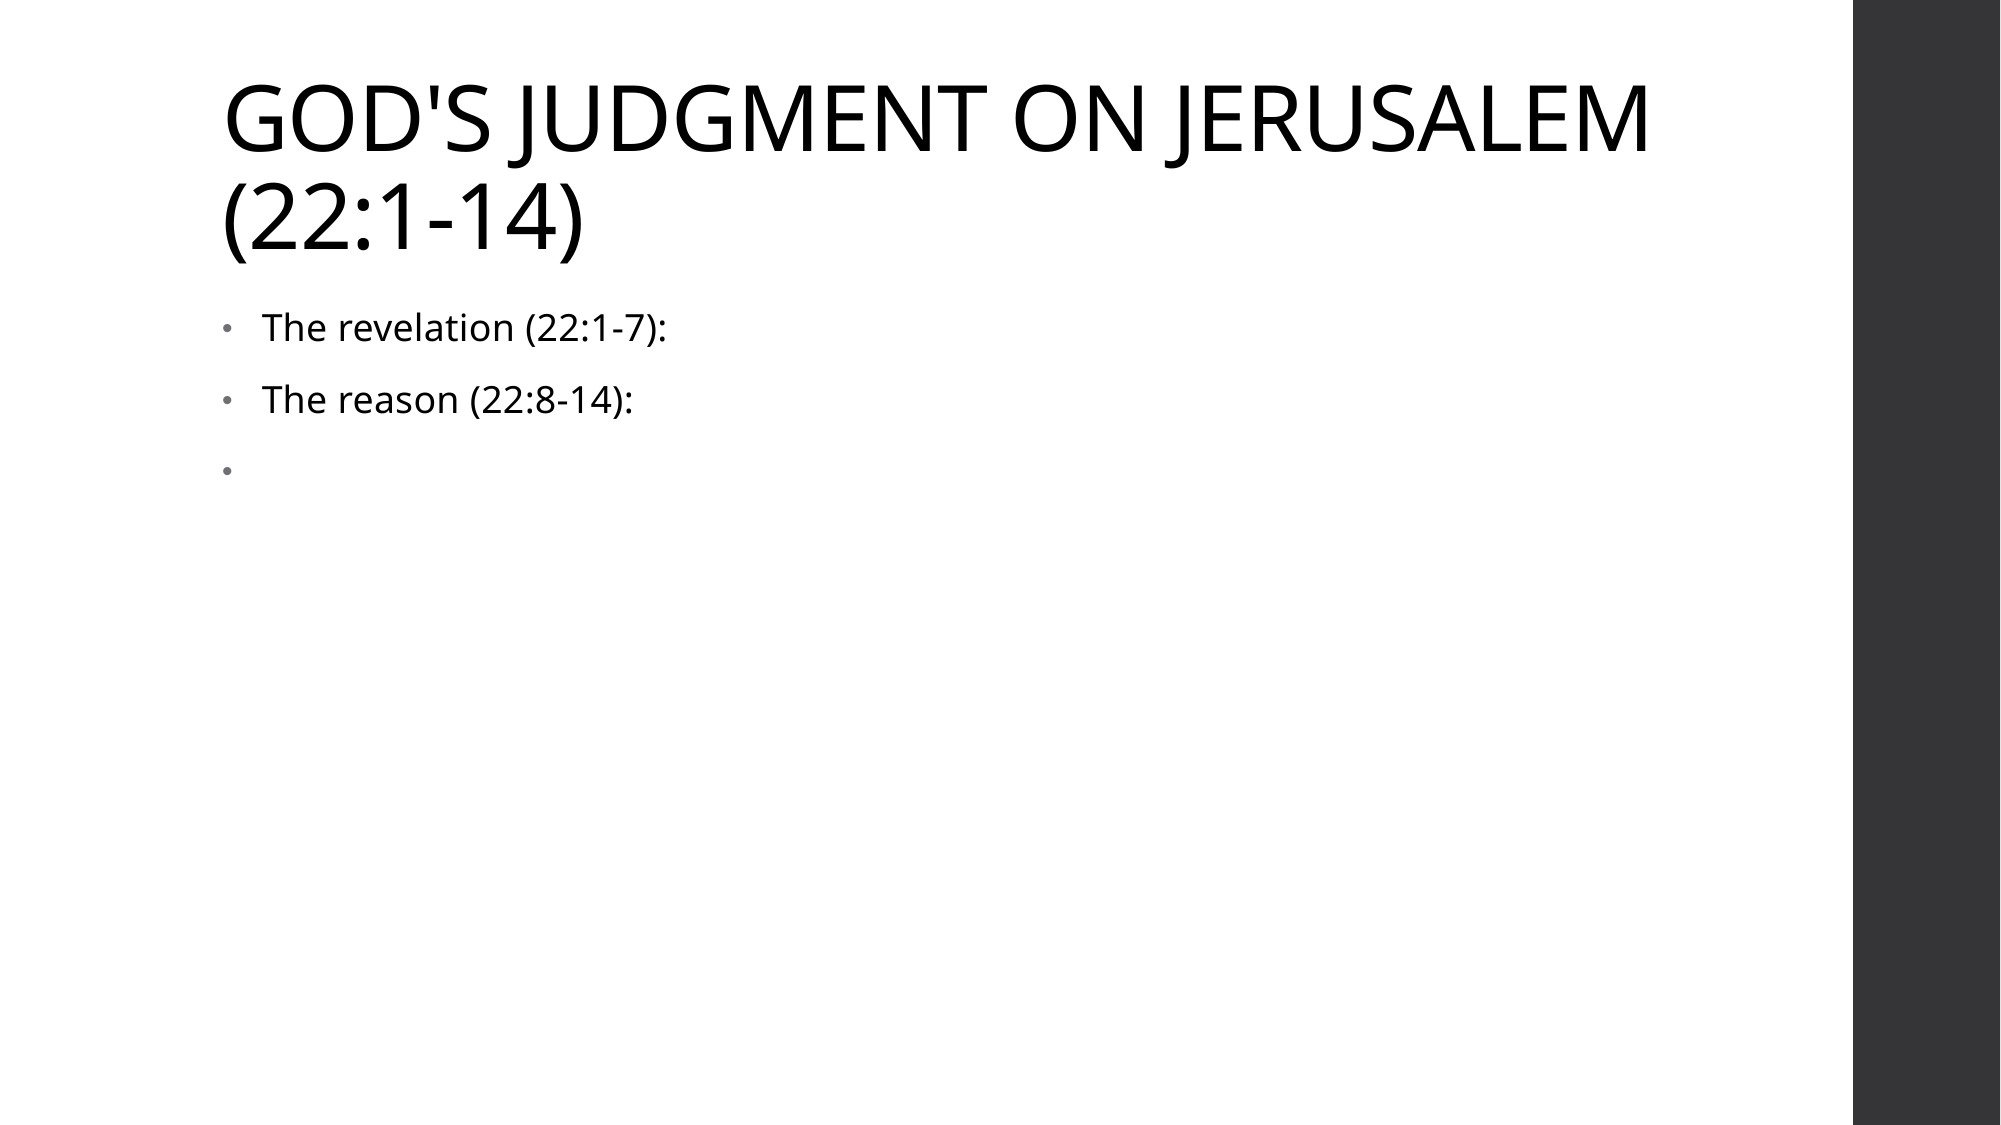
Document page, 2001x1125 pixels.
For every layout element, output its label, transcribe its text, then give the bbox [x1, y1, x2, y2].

title GOD'S JUDGMENT ON JERUSALEM (22:1-14) [206, 60, 1797, 278]
list The revelation (22:1-7): The reason (22:8-14): [206, 299, 1617, 1014]
